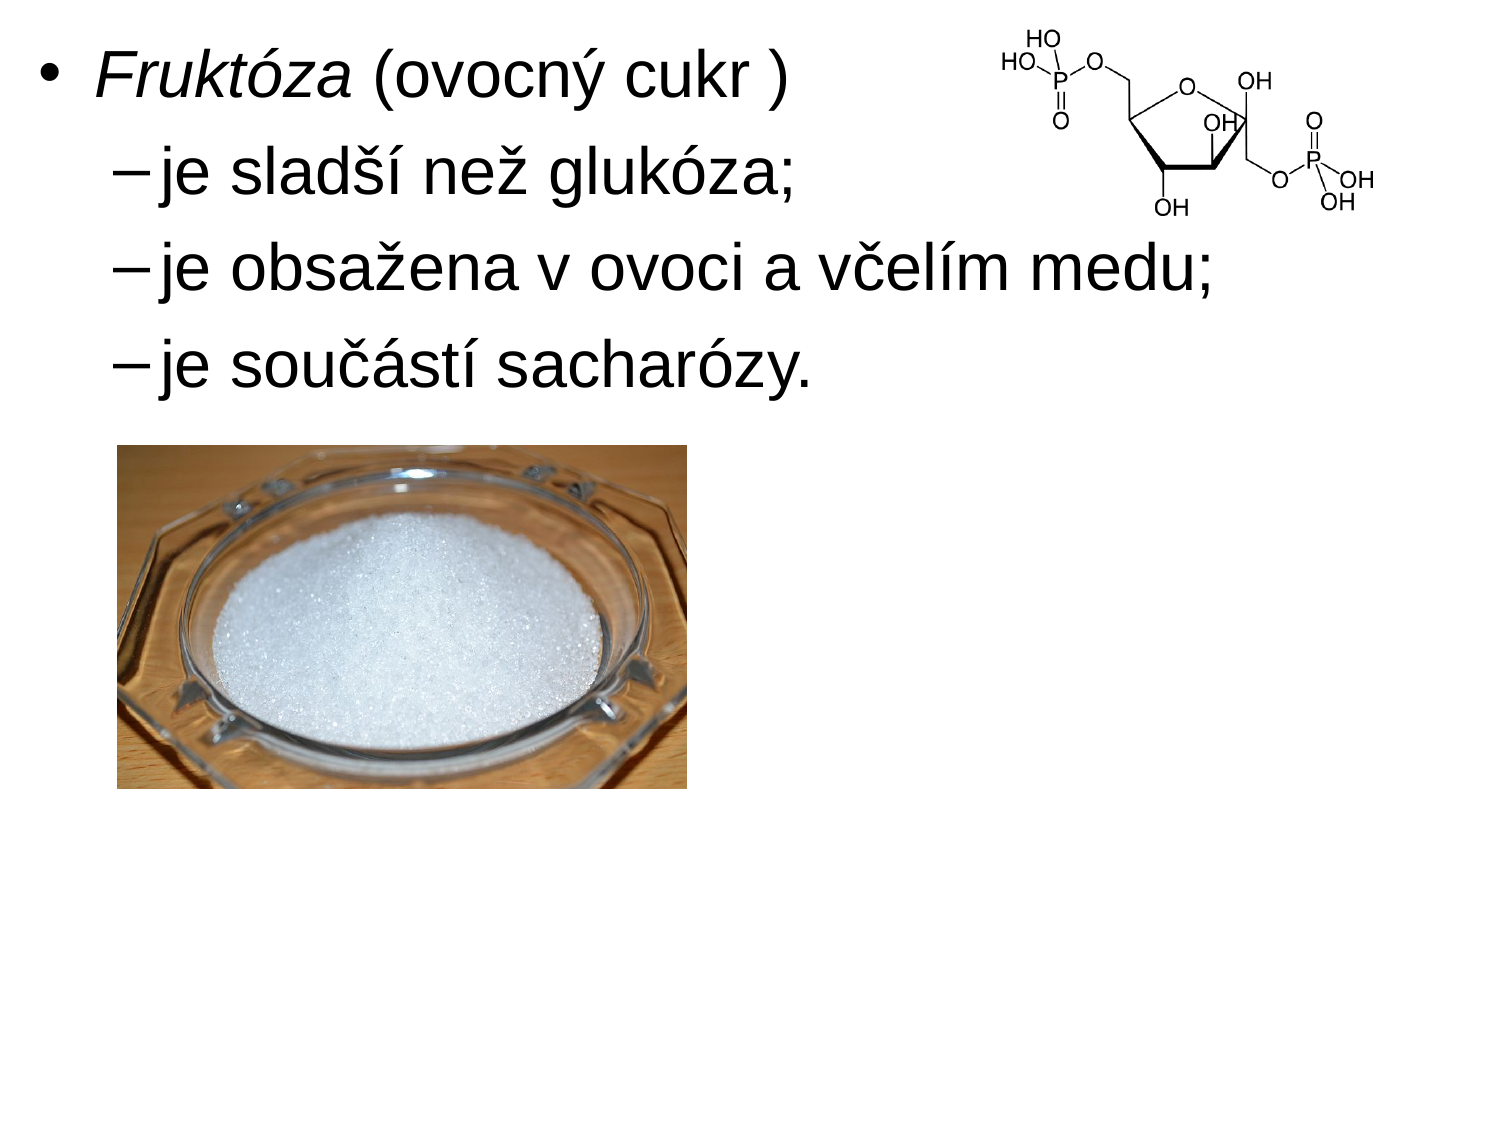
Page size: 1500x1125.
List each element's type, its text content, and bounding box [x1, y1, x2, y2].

picture [117, 445, 687, 789]
picture [996, 23, 1379, 222]
list Fruktóza (ovocný cukr ) je sladší než glukóza; je obsažena v ovoci a včelím medu; je součástí sacharózy. [23, 23, 1477, 1010]
